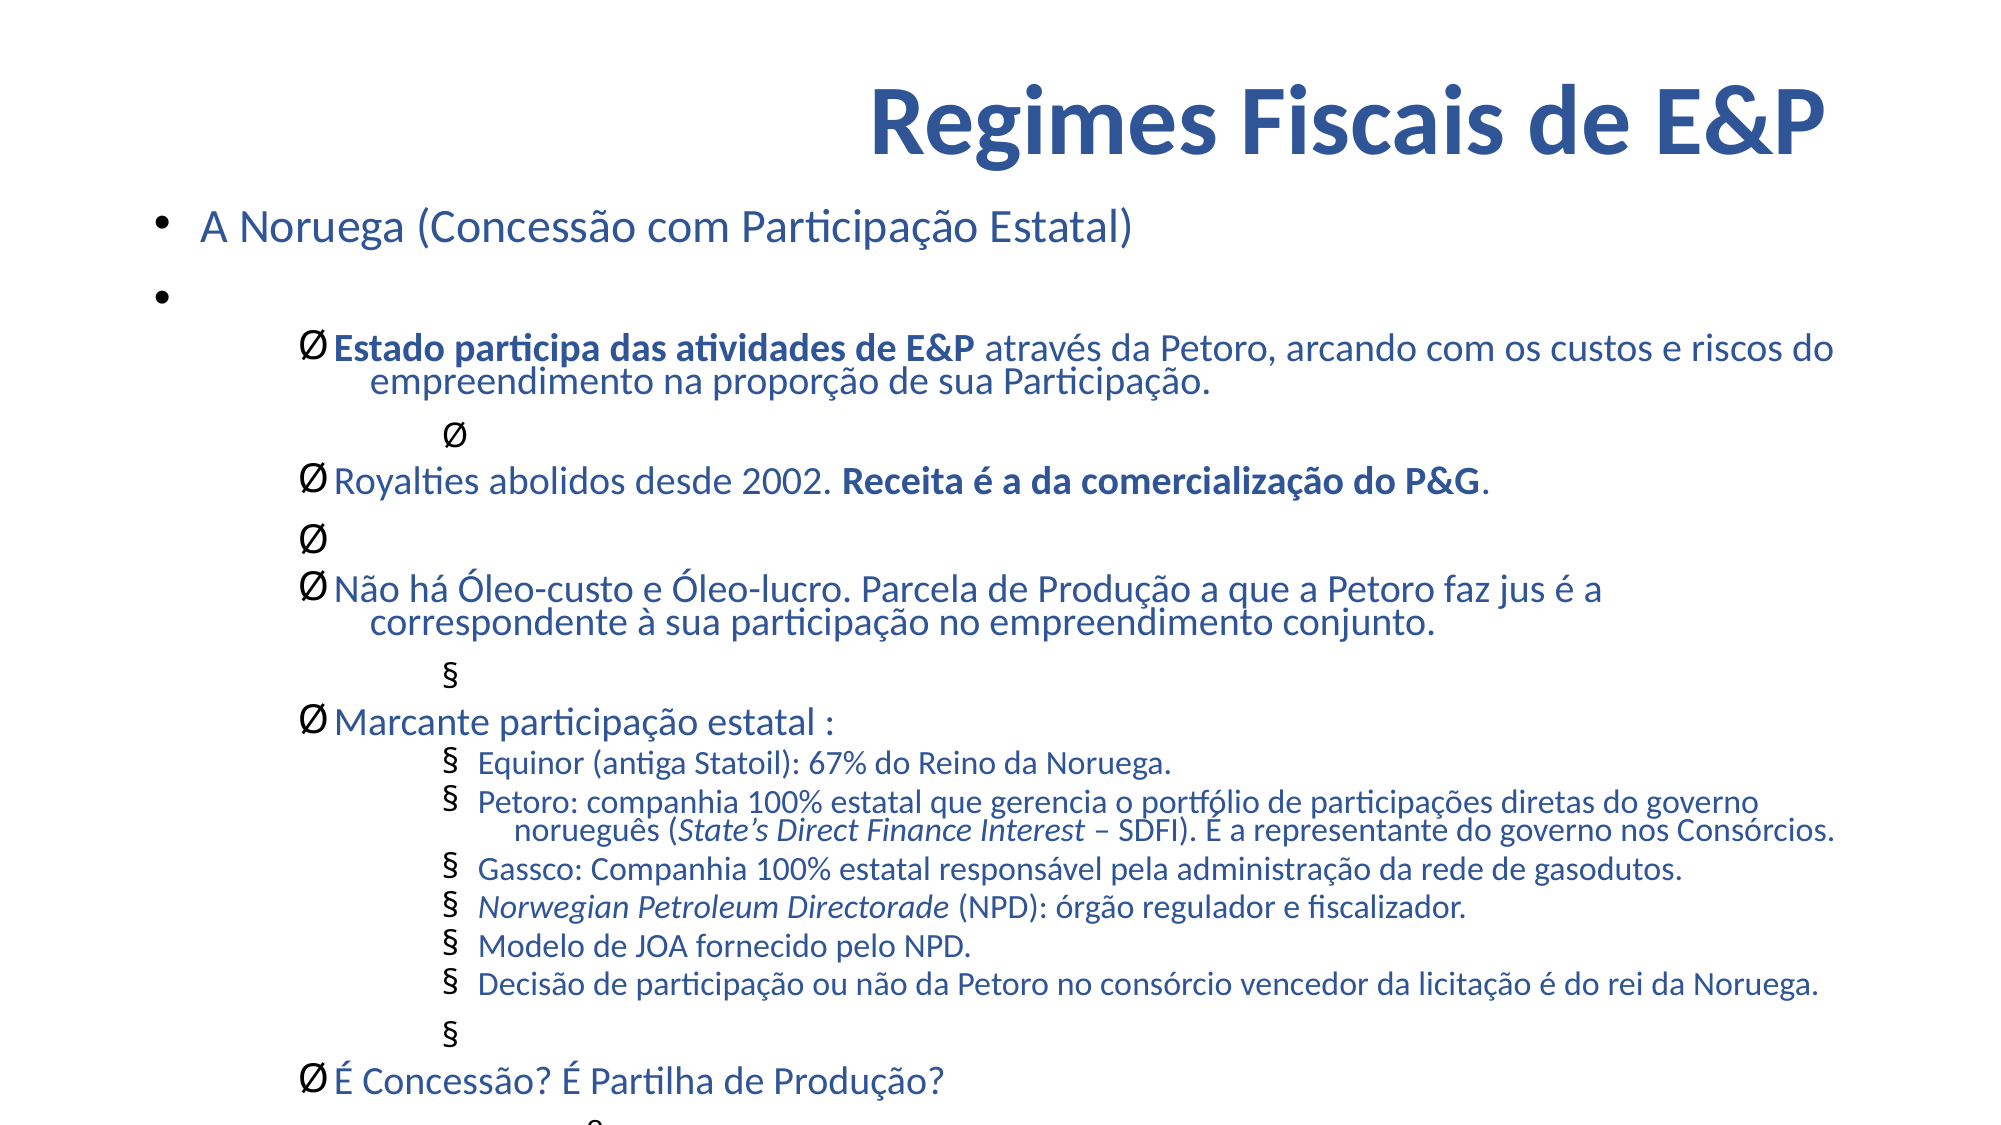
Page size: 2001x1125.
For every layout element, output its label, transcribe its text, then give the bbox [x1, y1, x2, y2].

list A Noruega (Concessão com Participação Estatal) Estado participa das atividades de E&P através da Petoro, arcando com os custos e riscos do empreendimento na proporção de sua Participação. Royalties abolidos desde 2002. Receita é a da comercialização do P&G. Não há Óleo-custo e Óleo-lucro. Parcela de Produção a que a Petoro faz jus é a correspondente à sua participação no empreendimento conjunto. Marcante participação estatal : Equinor (antiga Statoil): 67% do Reino da Noruega. Petoro: companhia 100% estatal que gerencia o portfólio de participações diretas do governo norueguês (State’s Direct Finance Interest – SDFI). É a representante do governo nos Consórcios. Gassco: Companhia 100% estatal responsável pela administração da rede de gasodutos. Norwegian Petroleum Directorade (NPD): órgão regulador e fiscalizador. Modelo de JOA fornecido pelo NPD. Decisão de participação ou não da Petoro no consórcio vencedor da licitação é do rei da Noruega. É Concessão? É Partilha de Produção? [138, 202, 1864, 1125]
text_box Regimes Fiscais de E&P [782, 47, 1916, 184]
